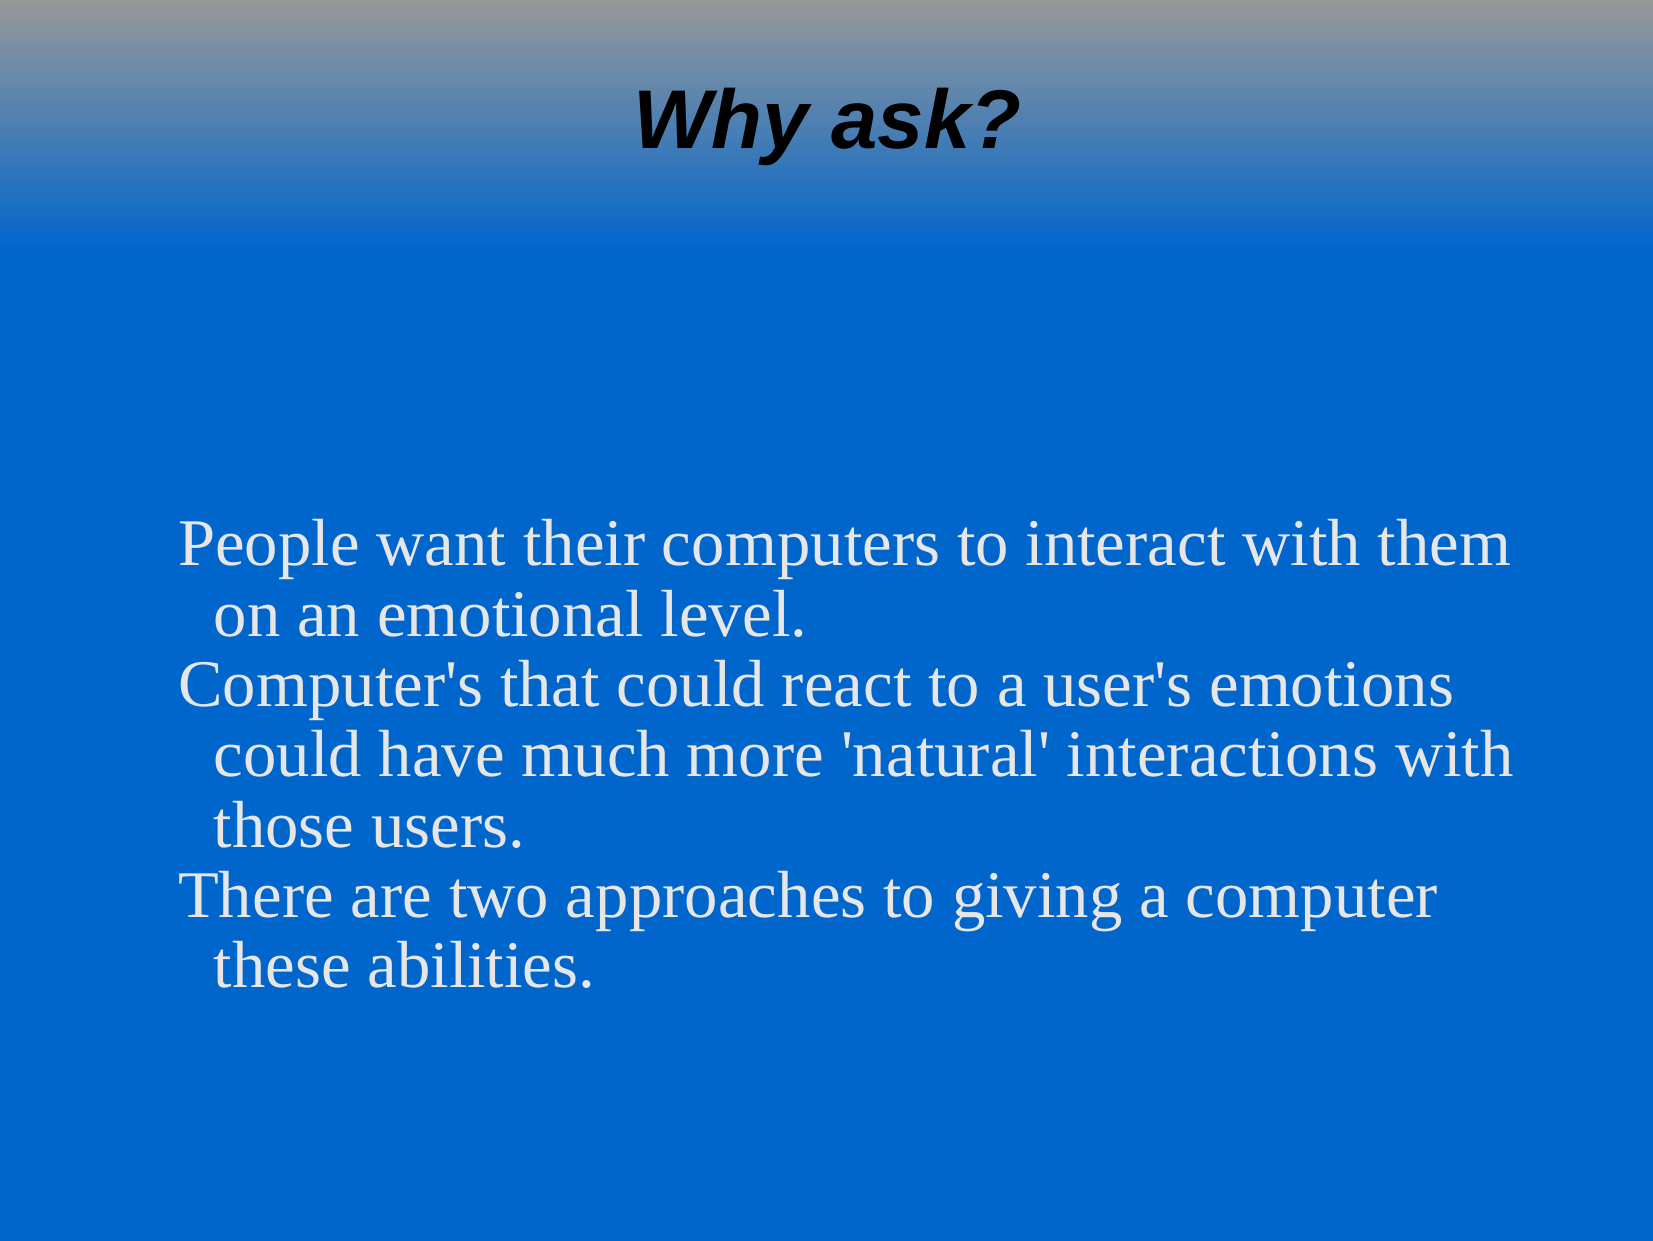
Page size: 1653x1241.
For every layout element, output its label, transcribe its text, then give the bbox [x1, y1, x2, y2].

text_box [0, 0, 1653, 250]
subtitle People want their computers to interact with them on an emotional level. Computer's that could react to a user's emotions could have much more 'natural' interactions with those users. There are two approaches to giving a computer these abilities. [178, 364, 1569, 1147]
title Why ask? [121, 19, 1534, 227]
